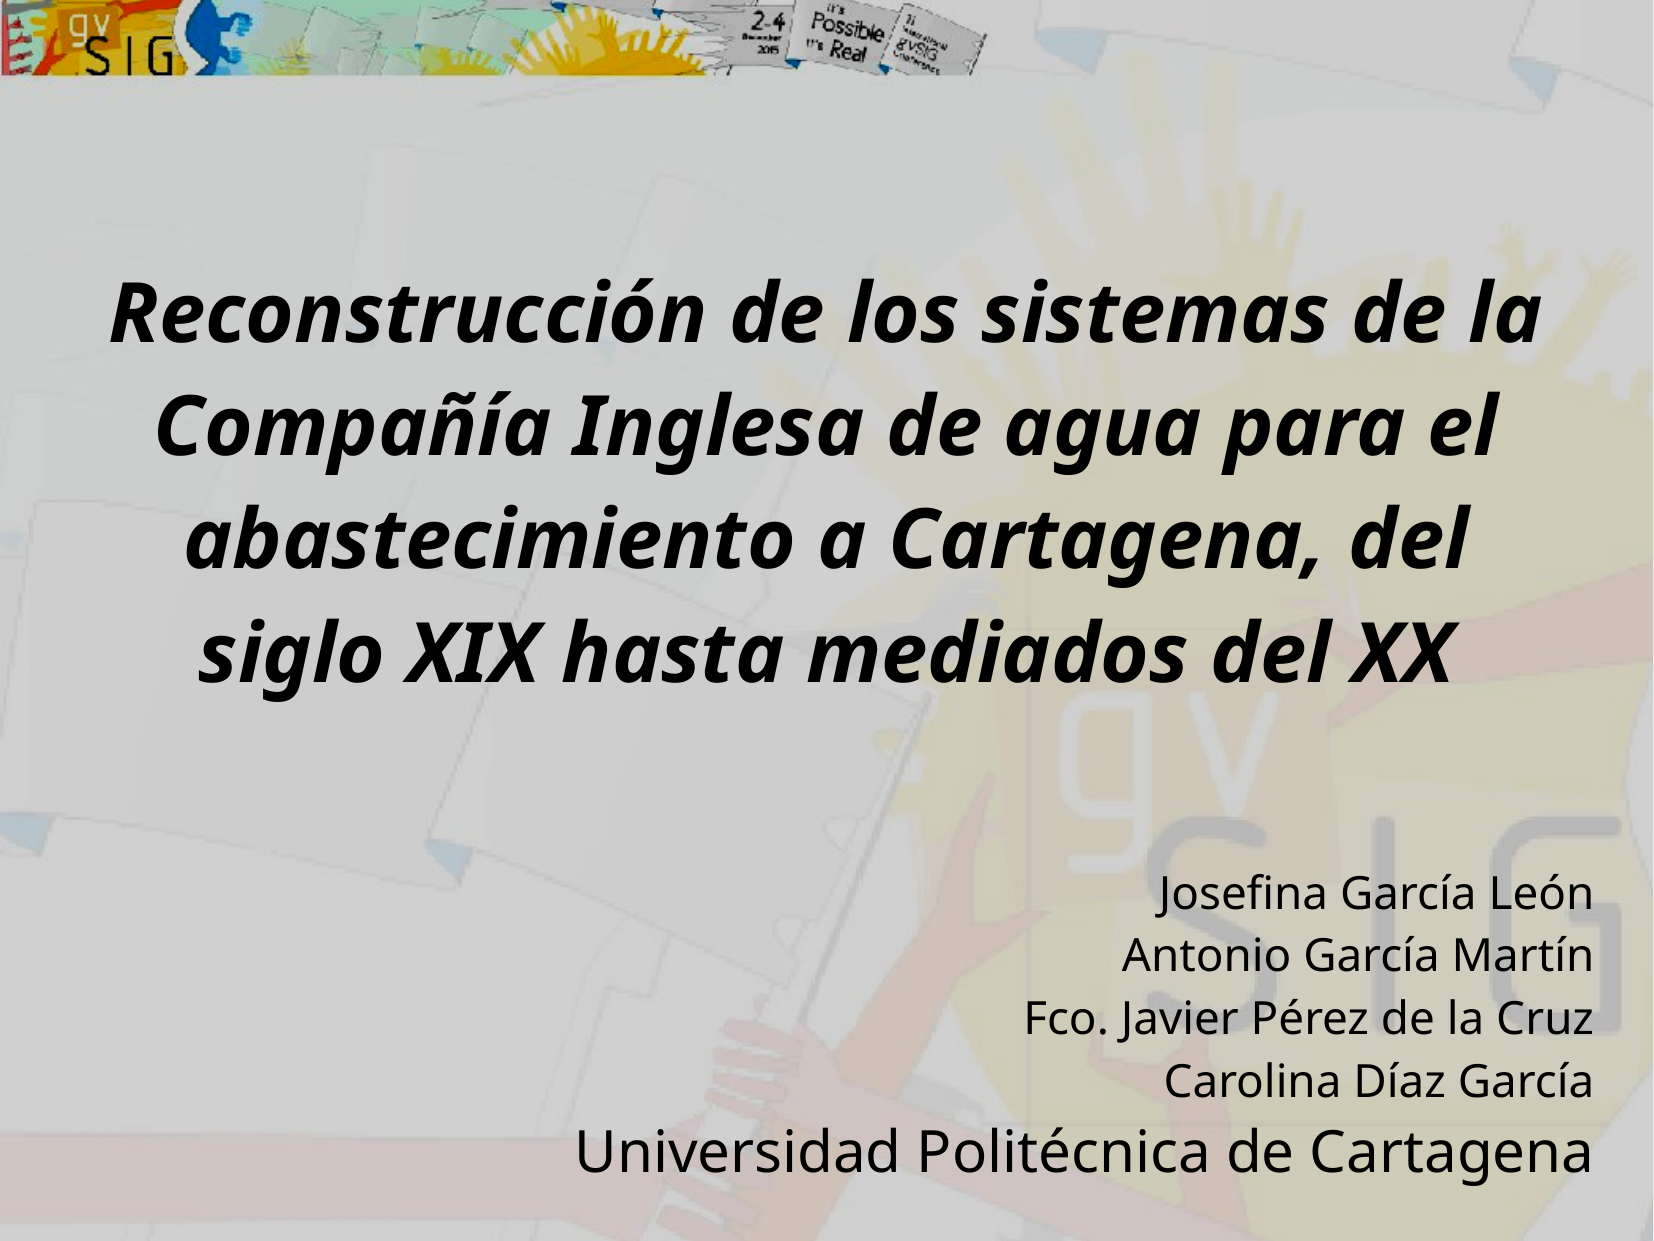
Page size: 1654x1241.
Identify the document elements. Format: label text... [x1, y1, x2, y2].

subtitle Josefina García León Antonio García Martín Fco. Javier Pérez de la Cruz Carolina Díaz García Universidad Politécnica de Cartagena [366, 856, 1595, 1194]
picture [0, 0, 1654, 1241]
title Reconstrucción de los sistemas de la Compañía Inglesa de agua para el abastecimiento a Cartagena, del siglo XIX hasta mediados del XX [82, 224, 1571, 736]
